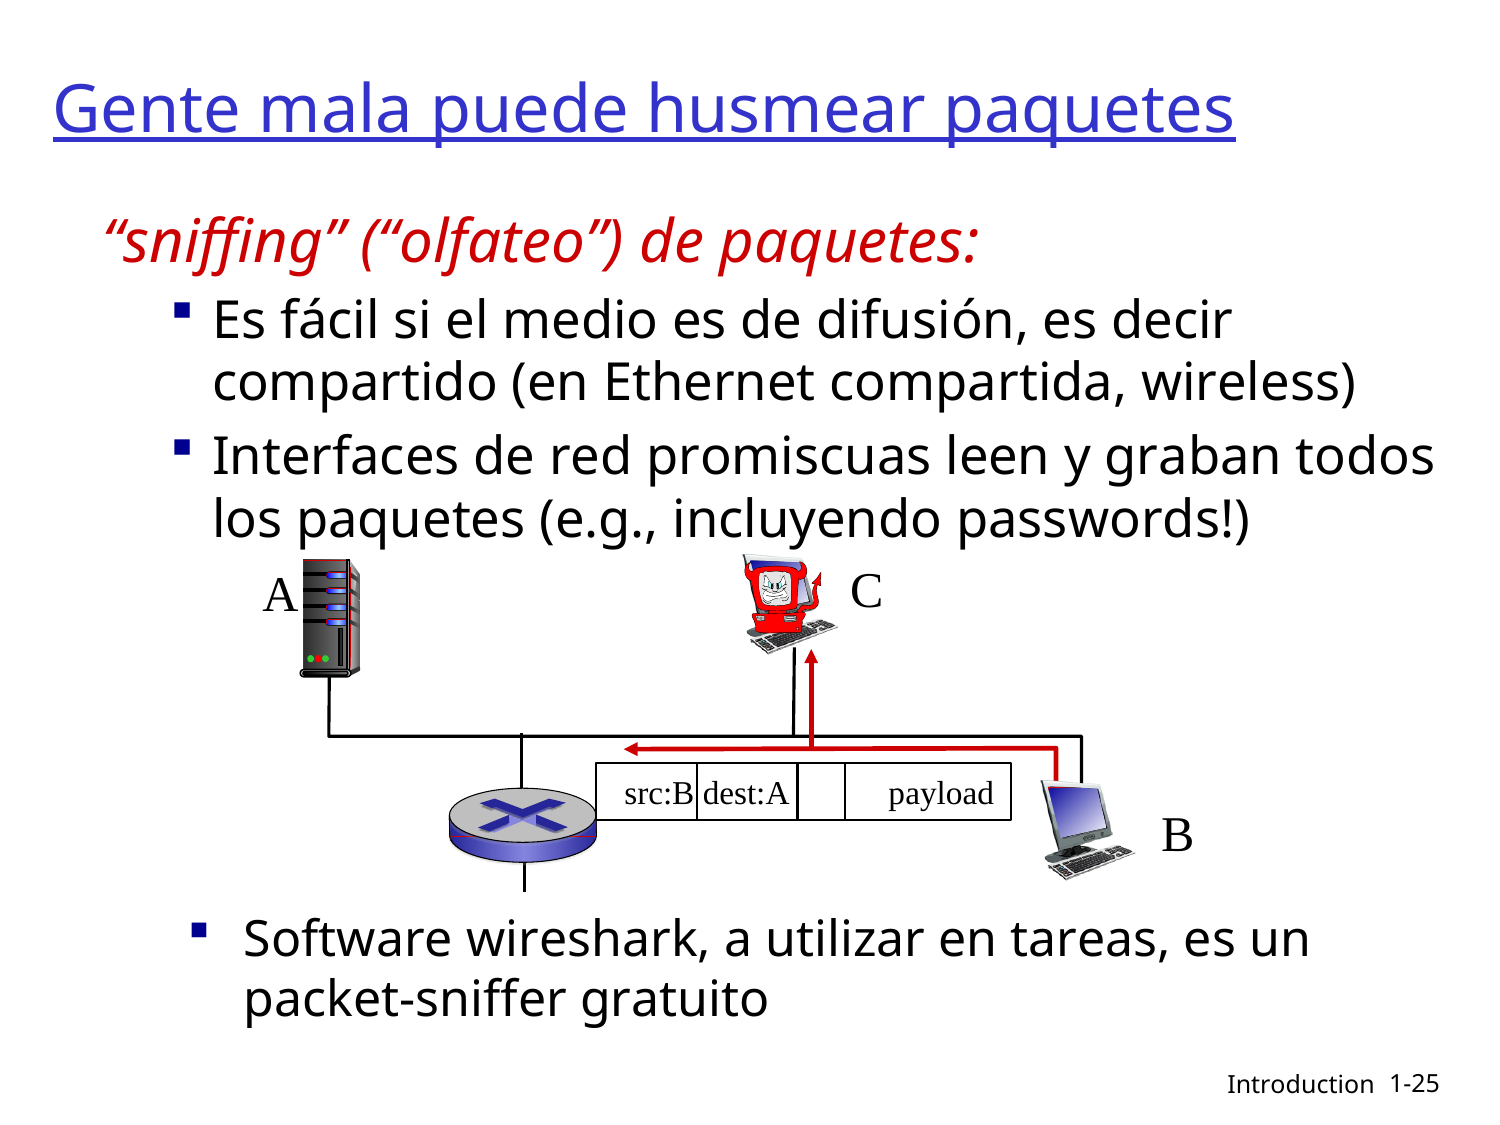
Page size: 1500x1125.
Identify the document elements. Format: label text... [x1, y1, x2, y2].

text_box src:B dest:A payload [698, 762, 796, 821]
text_box B [1158, 793, 1210, 870]
text_box 1-<number> [1365, 1060, 1477, 1106]
text_box src:B dest:A payload [595, 762, 696, 821]
text_box [300, 559, 361, 677]
text_box C [818, 549, 899, 626]
text_box Introduction [914, 1060, 1390, 1109]
text_box [1047, 786, 1107, 838]
text_box src:B dest:A payload [846, 762, 1012, 821]
picture [739, 560, 861, 662]
list “sniffing” (“olfateo”) de paquetes: Es fácil si el medio es de difusión, es decir compartido (en Ethernet compartida, wireless) Interfaces de red promiscuas leen y graban todos los paquetes (e.g., incluyendo passwords!) [87, 195, 1463, 561]
picture [1037, 775, 1158, 888]
text_box src:B dest:A payload [799, 762, 844, 821]
text_box A [229, 553, 314, 630]
text_box [449, 788, 596, 863]
title Gente mala puede husmear paquetes [37, 23, 1463, 188]
text_box Software wireshark, a utilizar en tareas, es un packet-sniffer gratuito [97, 898, 1373, 1050]
